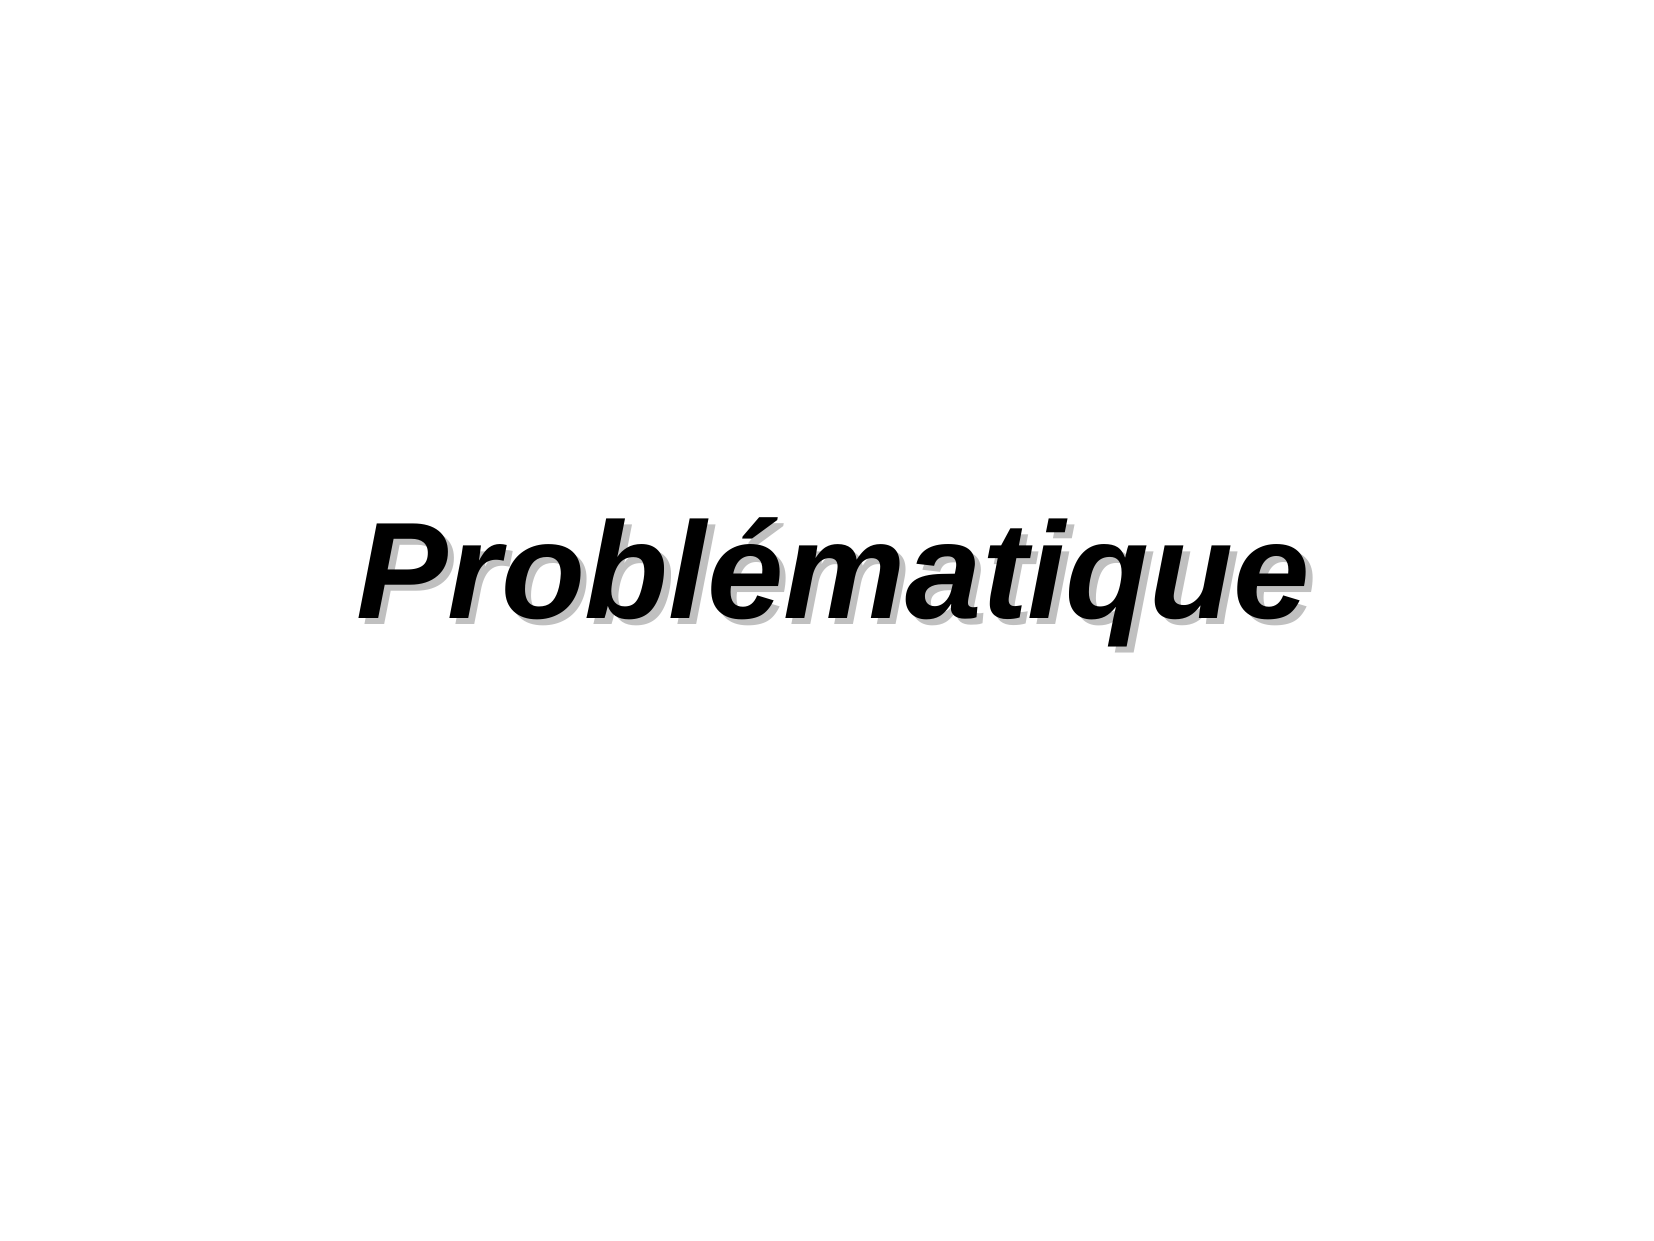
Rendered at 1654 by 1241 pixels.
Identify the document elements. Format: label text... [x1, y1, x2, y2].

title Problématique [89, 460, 1578, 668]
